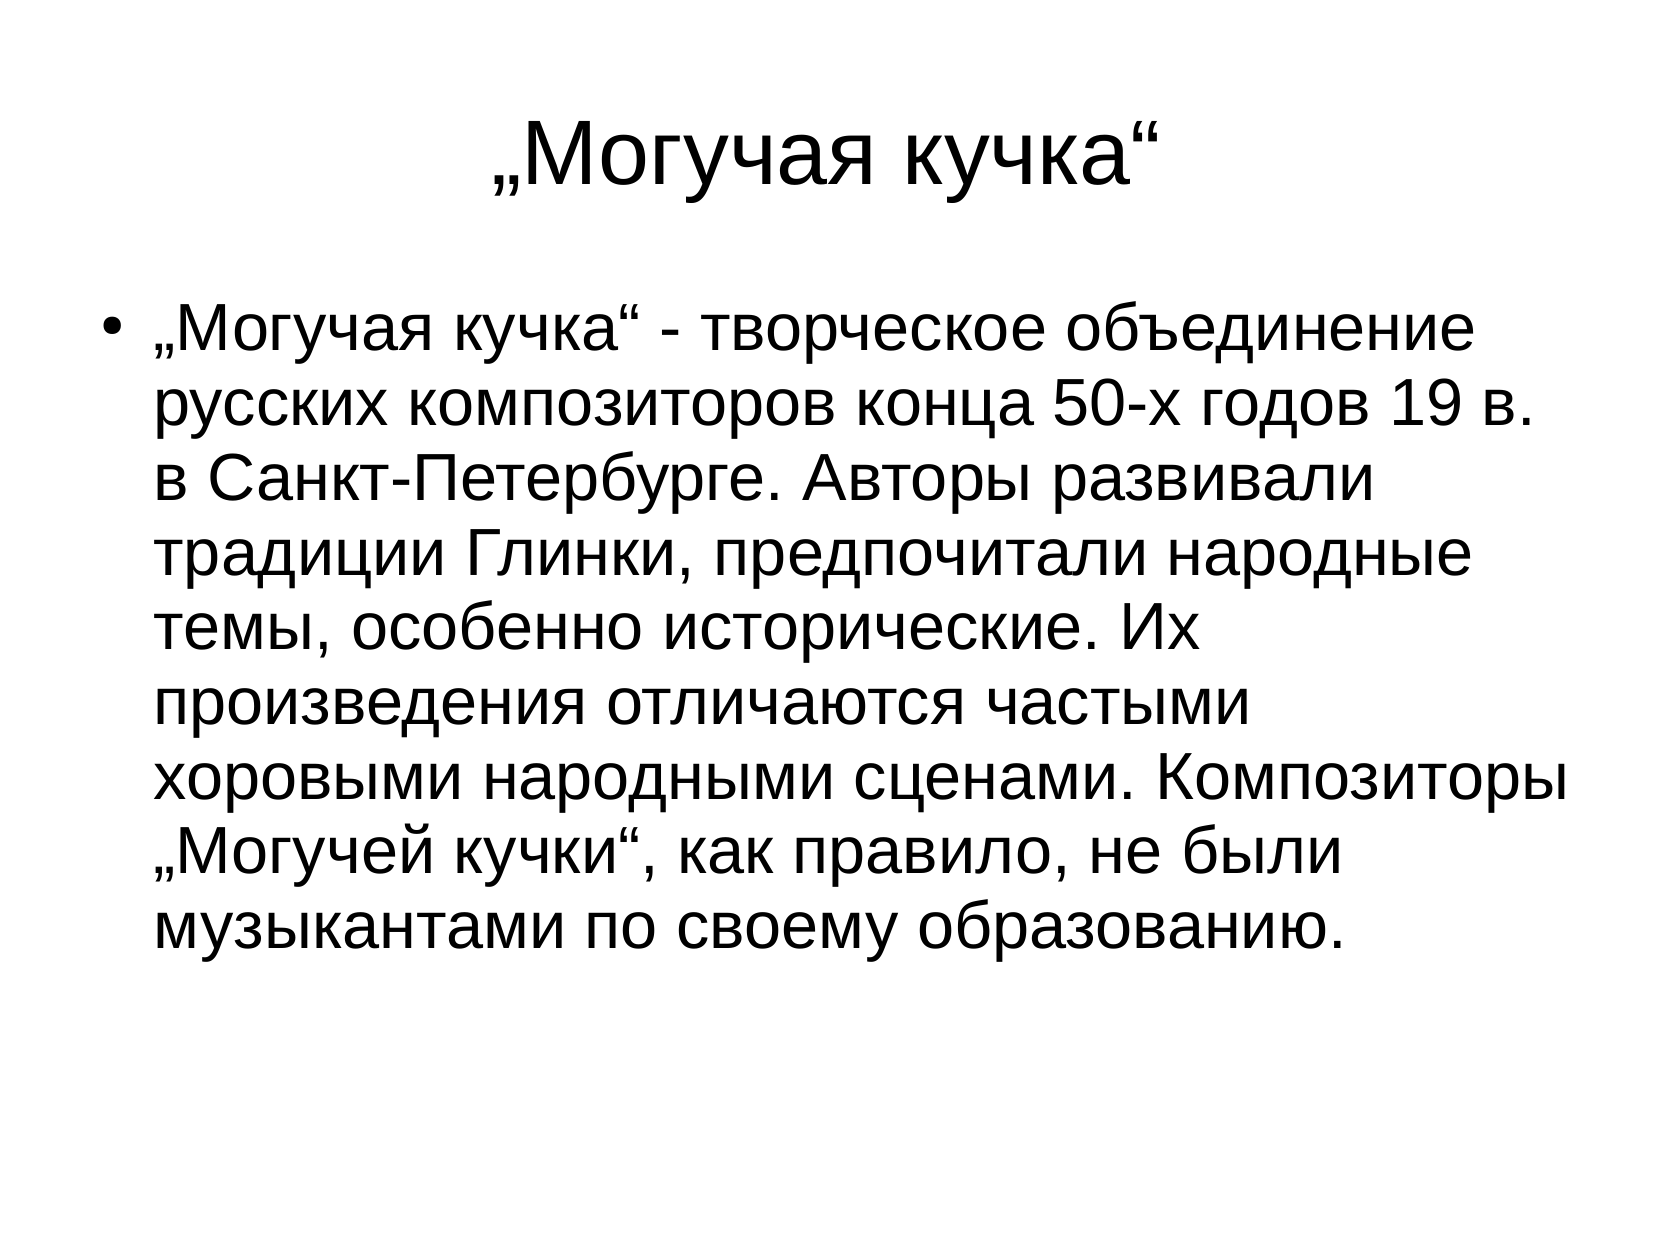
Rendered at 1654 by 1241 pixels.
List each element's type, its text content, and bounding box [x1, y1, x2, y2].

list „Могучая кучка“ - творческое объединение русских композиторов конца 50-х годов 19 в. в Санкт-Петербурге. Авторы развивали традиции Глинки, предпочитали народные темы, особенно исторические. Их произведения отличаются частыми хоровыми народными сценами. Композиторы „Могучей кучки“, как правило, не были музыкантами по своему образованию. [82, 290, 1571, 1109]
title „Могучая кучка“ [82, 49, 1571, 257]
